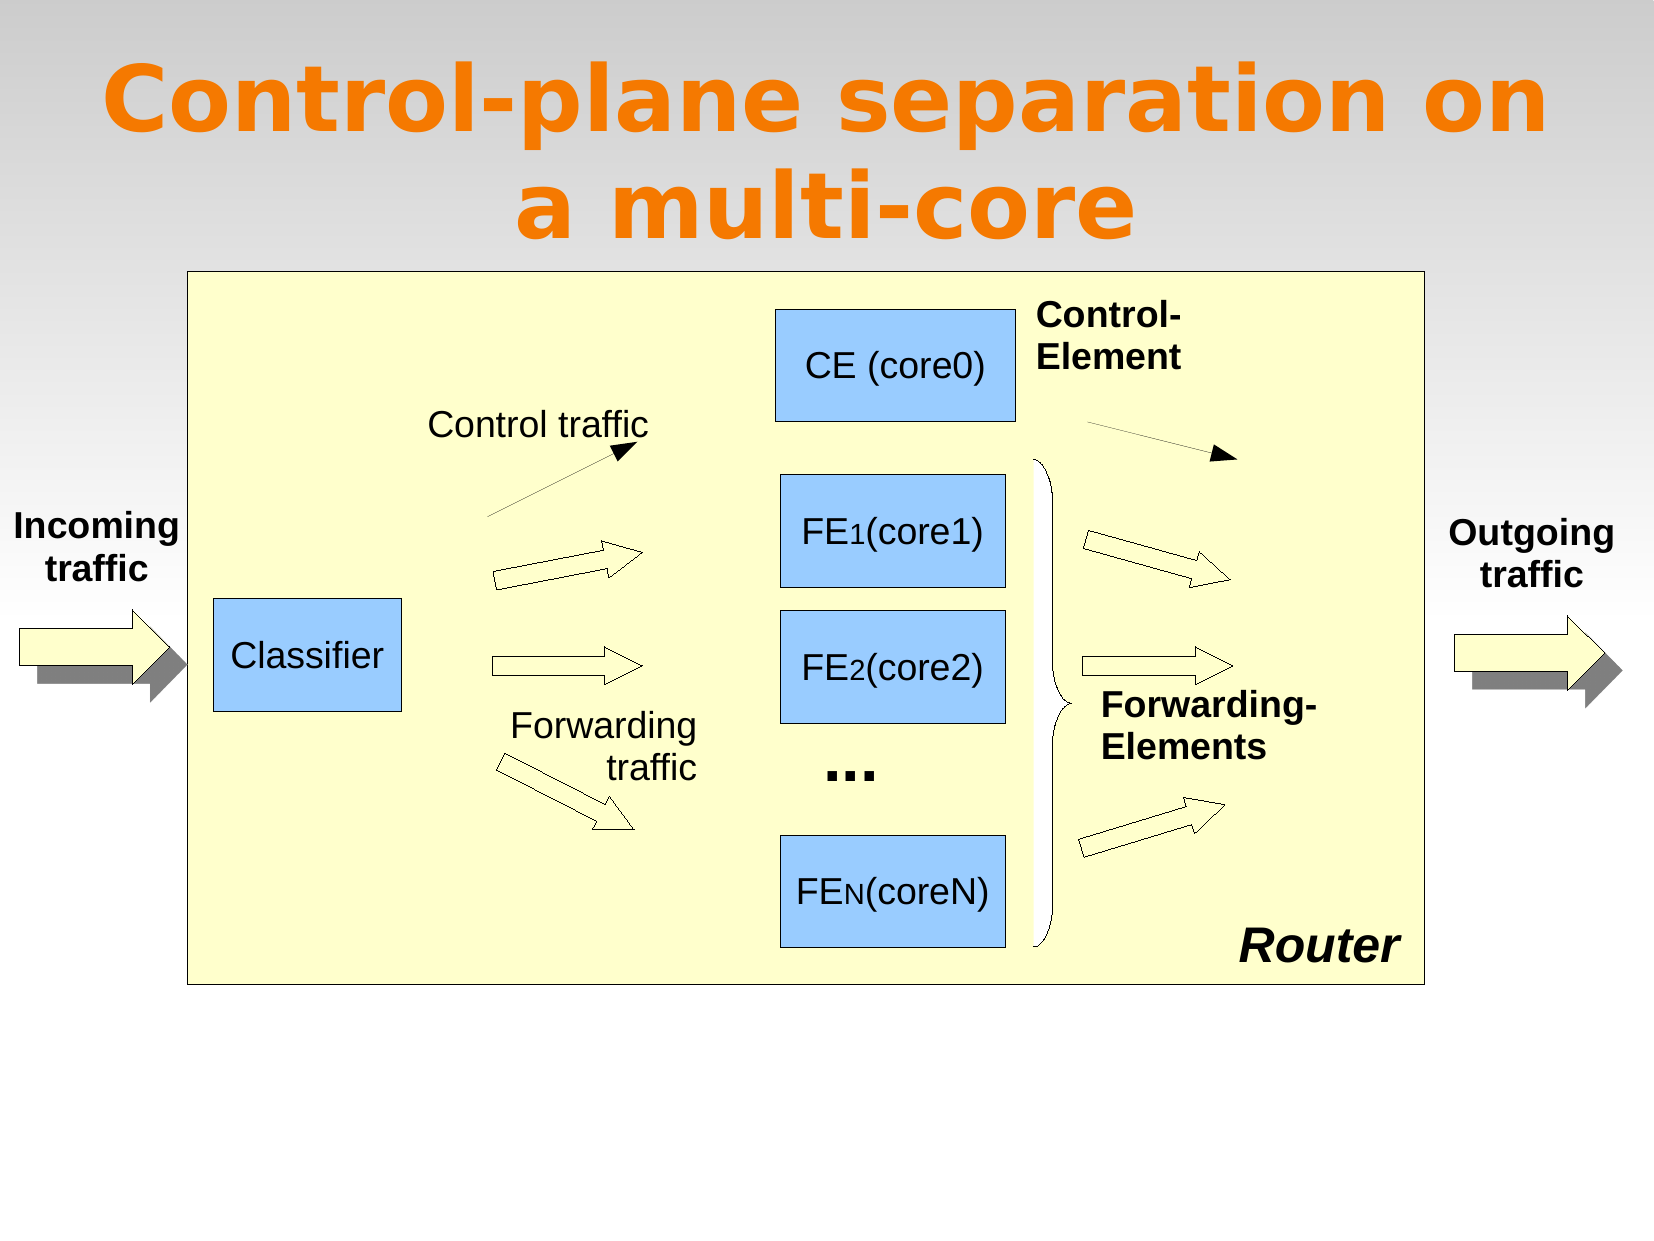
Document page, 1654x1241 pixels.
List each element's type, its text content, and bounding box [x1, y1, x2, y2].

text_box [187, 271, 1425, 985]
text_box FE2(core2) [780, 610, 1006, 724]
text_box Forwarding-Elements [1086, 676, 1387, 789]
text_box Control traffic [412, 396, 689, 460]
text_box Control-Element [1021, 286, 1247, 399]
text_box Forwarding traffic [436, 697, 712, 806]
text_box FE1(core1) [780, 474, 1006, 588]
text_box FEN(coreN) [780, 835, 1006, 948]
text_box [1454, 616, 1605, 691]
text_box Outgoing traffic [1419, 503, 1645, 616]
text_box Router [1223, 909, 1449, 988]
text_box Incoming traffic [0, 497, 210, 610]
text_box Classifier [213, 598, 402, 712]
title Control-plane separation on a multi-core [82, 46, 1571, 261]
text_box ... [808, 713, 959, 815]
text_box CE (core0) [775, 309, 1016, 422]
text_box [19, 609, 170, 685]
